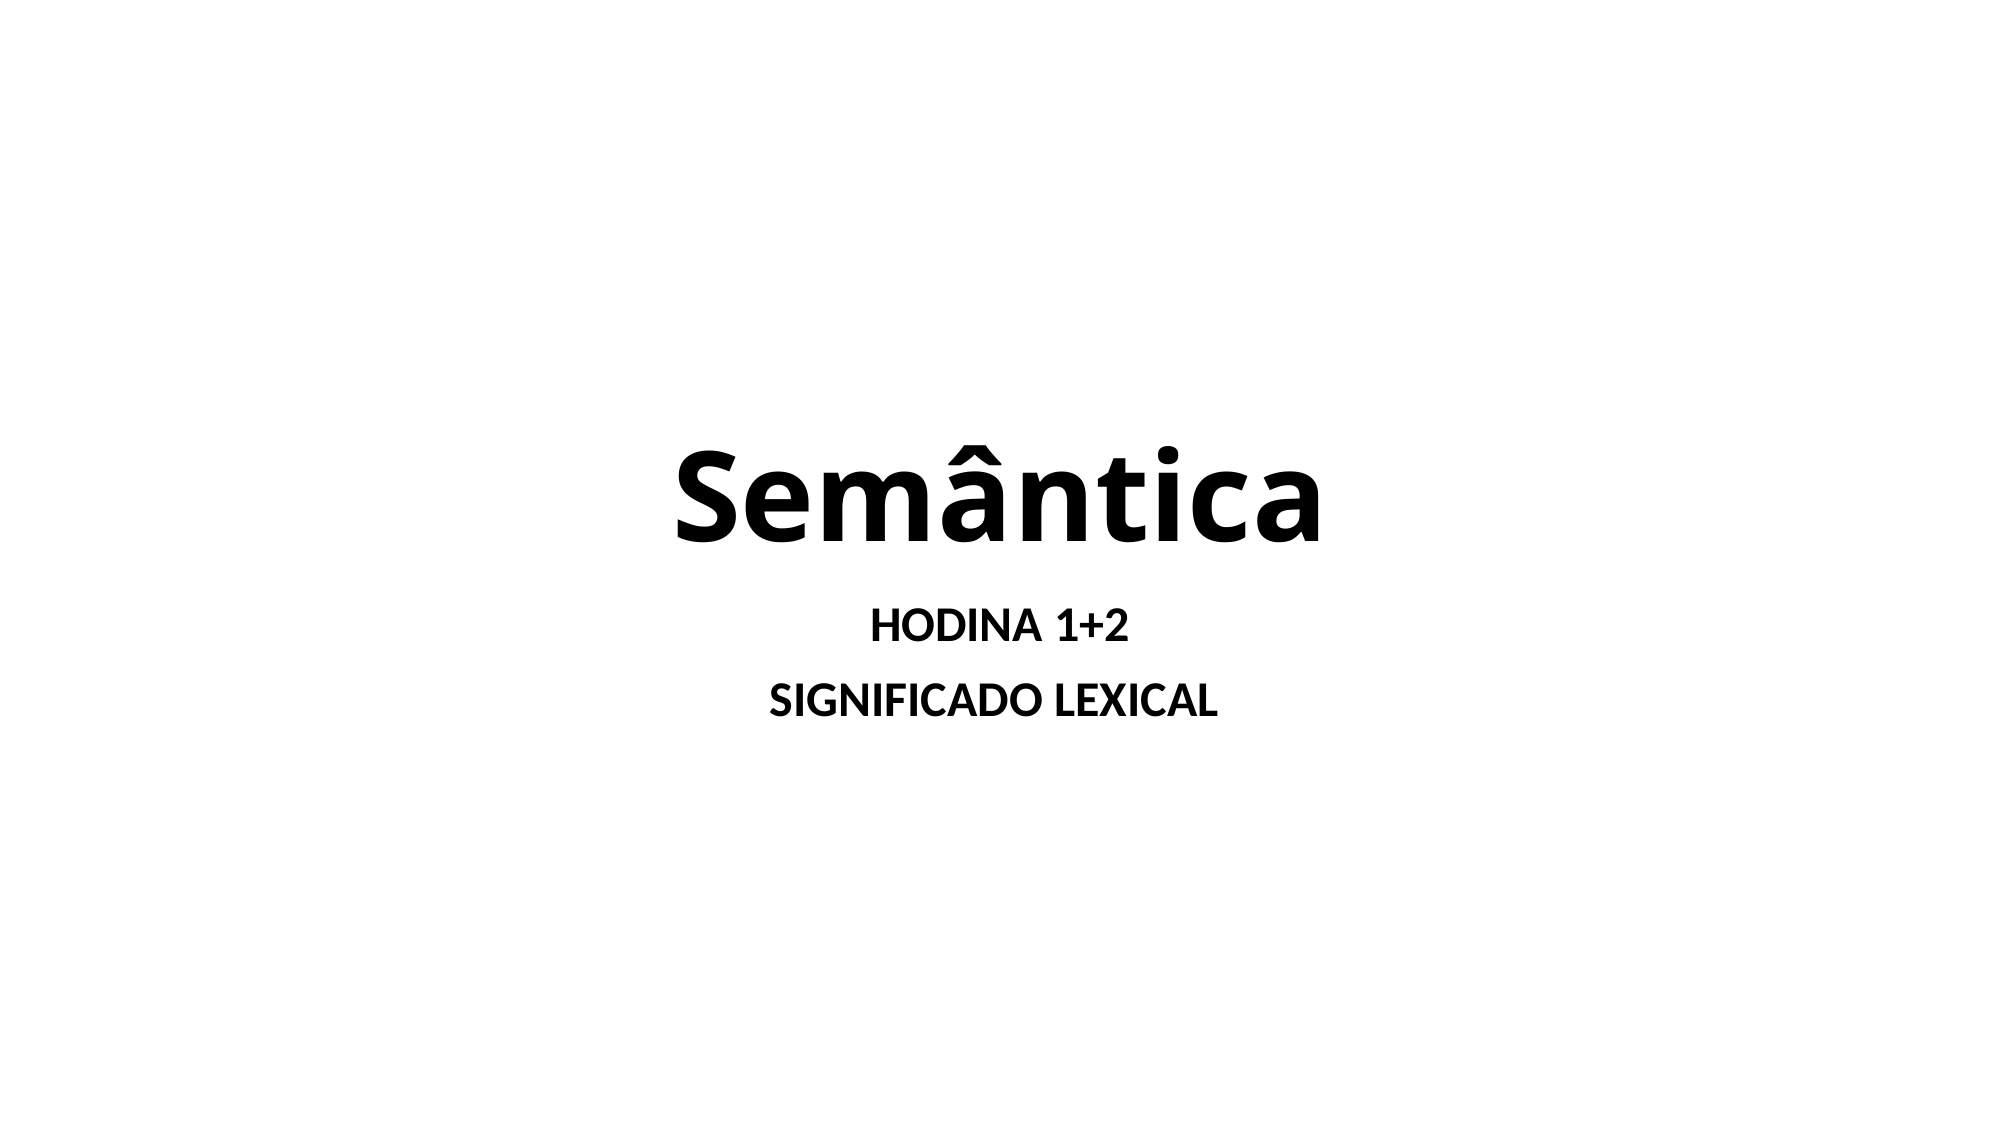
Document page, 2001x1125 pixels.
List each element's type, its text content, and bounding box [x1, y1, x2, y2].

title Semântica [249, 184, 1750, 576]
subtitle HODINA 1+2 SIGNIFICADO LEXICAL [249, 590, 1750, 863]
